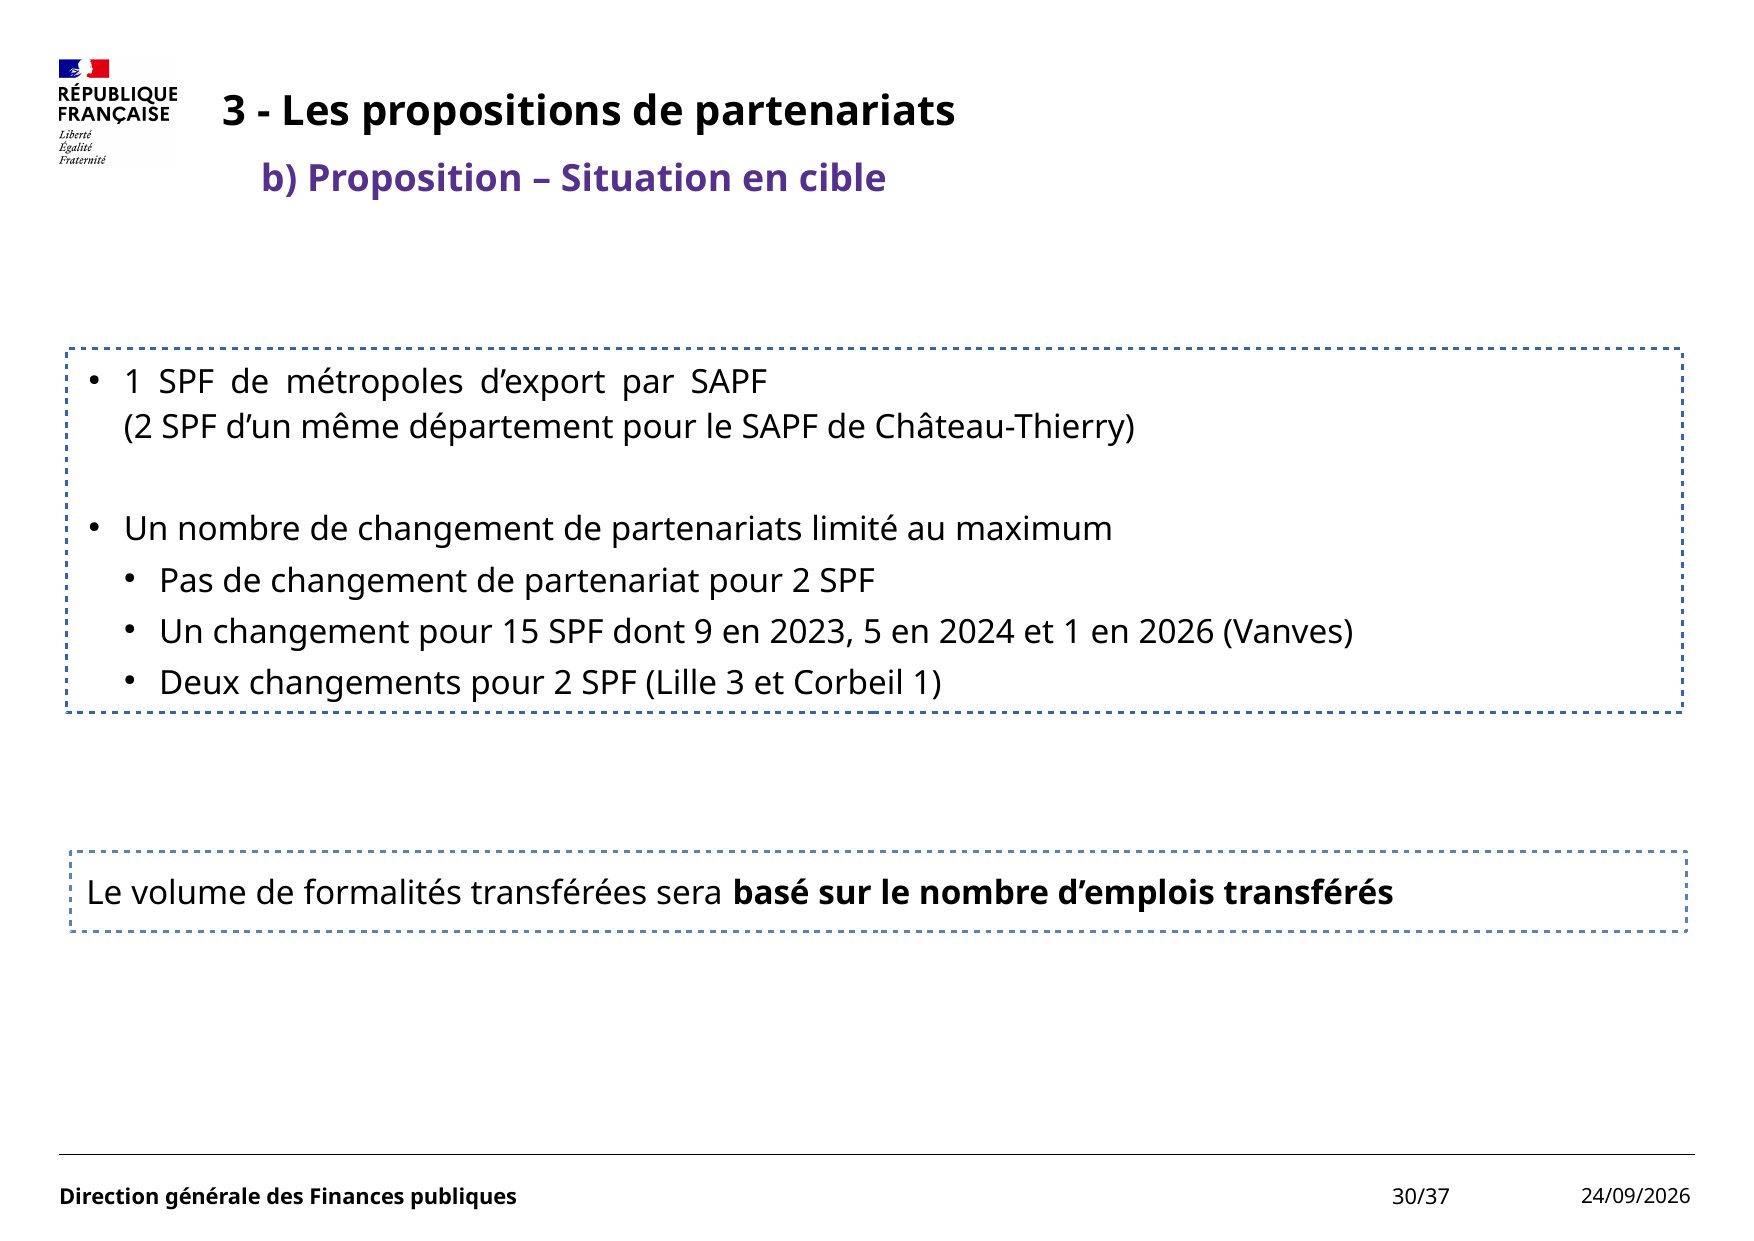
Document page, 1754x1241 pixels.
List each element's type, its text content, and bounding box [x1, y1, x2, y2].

text_box 3 - Les propositions de partenariats [171, 73, 1648, 139]
text_box Le volume de formalités transférées sera basé sur le nombre d’emplois transférés [70, 851, 1687, 932]
text_box 1 SPF de métropoles d’export par SAPF (2 SPF d’un même département pour le SAPF de Château-Thierry) Un nombre de changement de partenariats limité au maximum Pas de changement de partenariat pour 2 SPF Un changement pour 15 SPF dont 9 en 2023, 5 en 2024 et 1 en 2026 (Vanves) Deux changements pour 2 SPF (Lille 3 et Corbeil 1) [66, 352, 1683, 710]
picture [59, 59, 178, 164]
text_box b) Proposition – Situation en cible [246, 143, 1387, 214]
